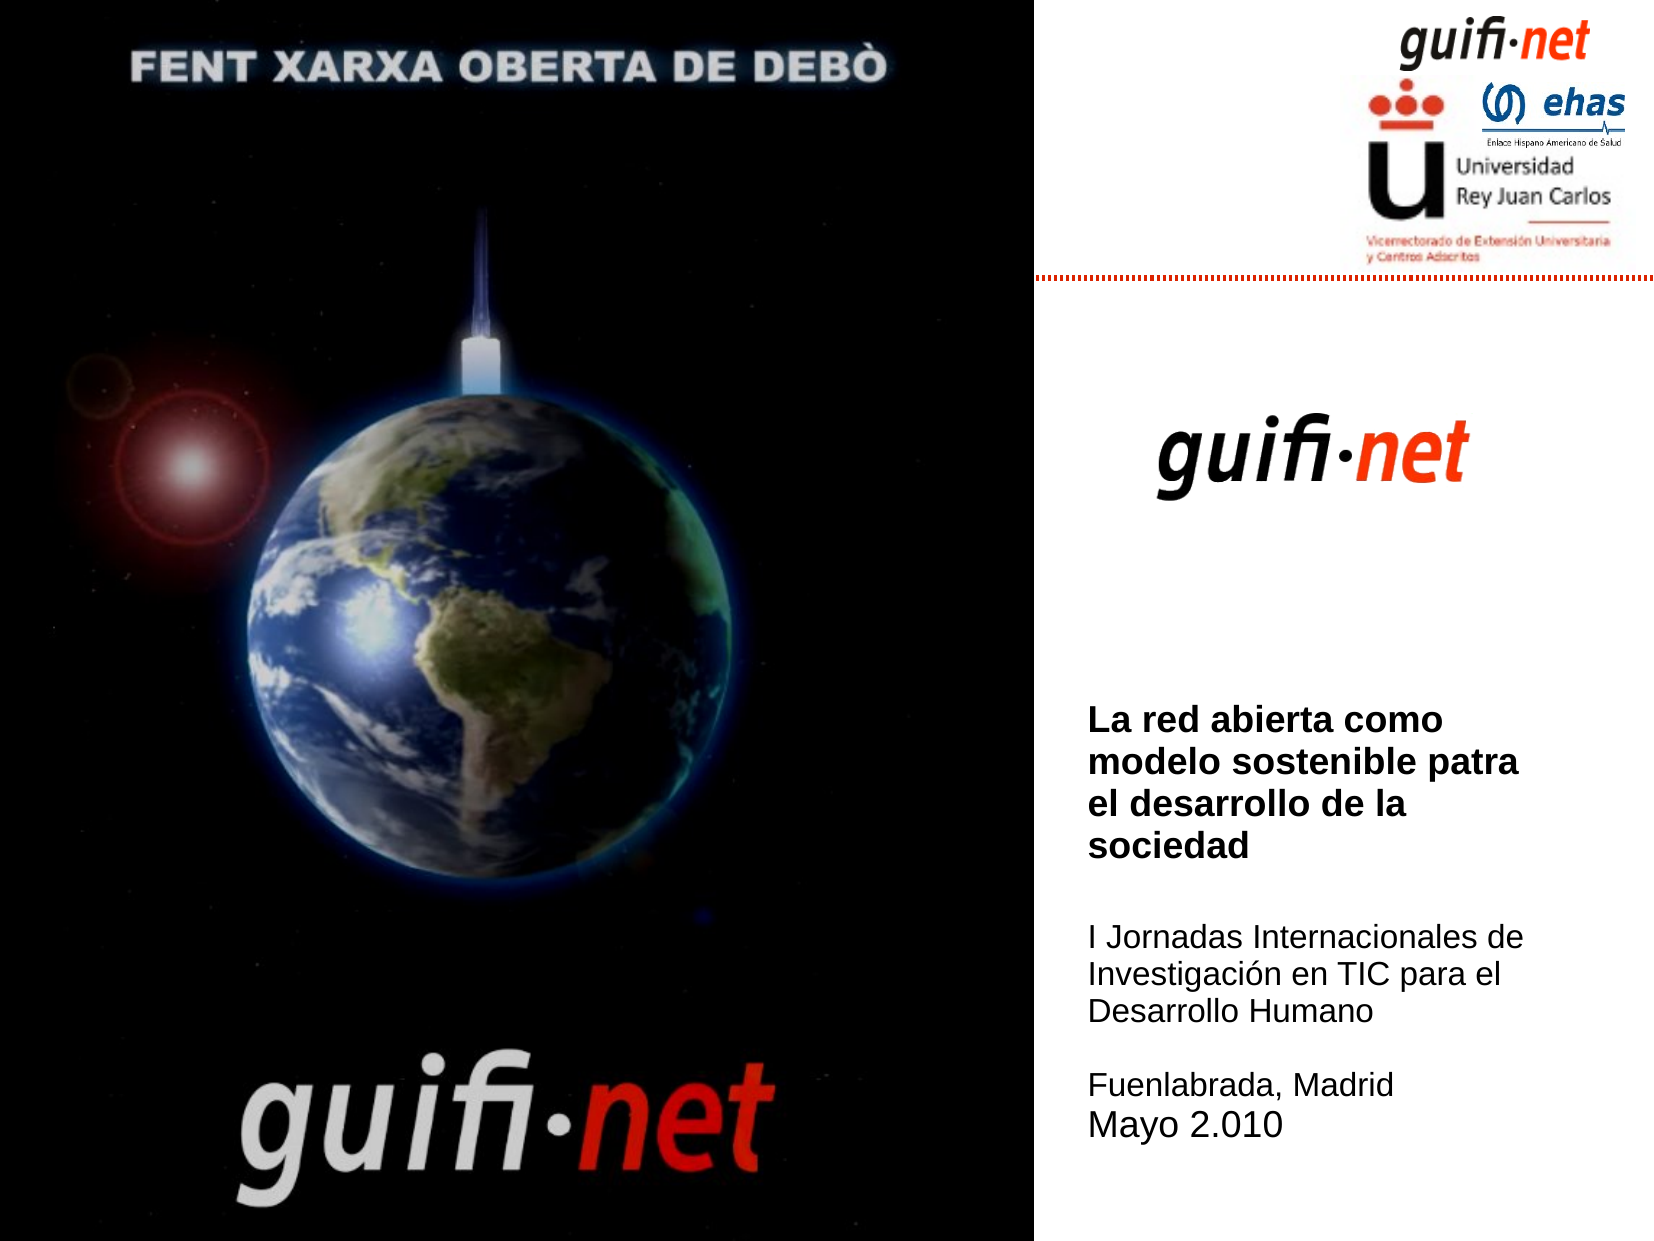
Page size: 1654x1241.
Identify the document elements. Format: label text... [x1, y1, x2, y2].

picture [1399, 16, 1590, 71]
picture [1151, 413, 1477, 502]
picture [0, 0, 1034, 1241]
text_box La red abierta como modelo sostenible patra el desarrollo de la sociedad I Jornadas Internacionales de Investigación en TIC para el Desarrollo Humano Fuenlabrada, Madrid Mayo 2.010 [1072, 691, 1575, 1195]
picture [1340, 75, 1636, 272]
